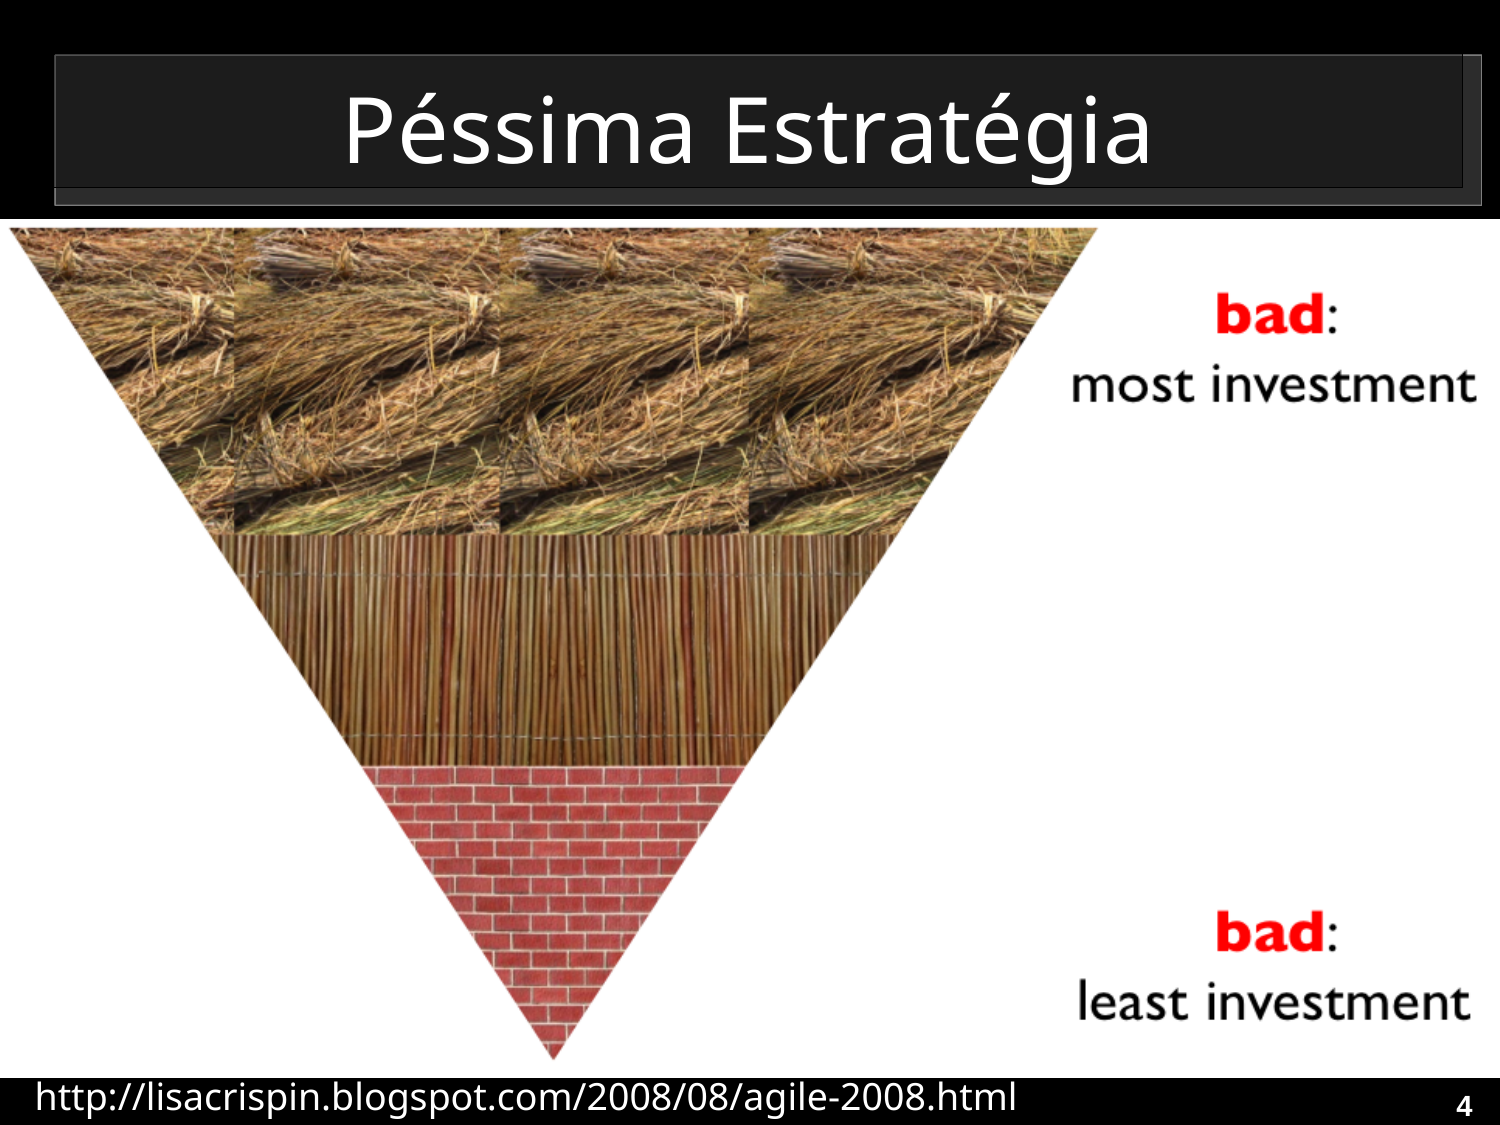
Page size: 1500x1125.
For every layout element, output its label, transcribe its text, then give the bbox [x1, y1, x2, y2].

picture [0, 219, 1500, 1078]
title Péssima Estratégia [29, 31, 1469, 219]
text_box http://lisacrispin.blogspot.com/2008/08/agile-2008.html [19, 1065, 1051, 1125]
